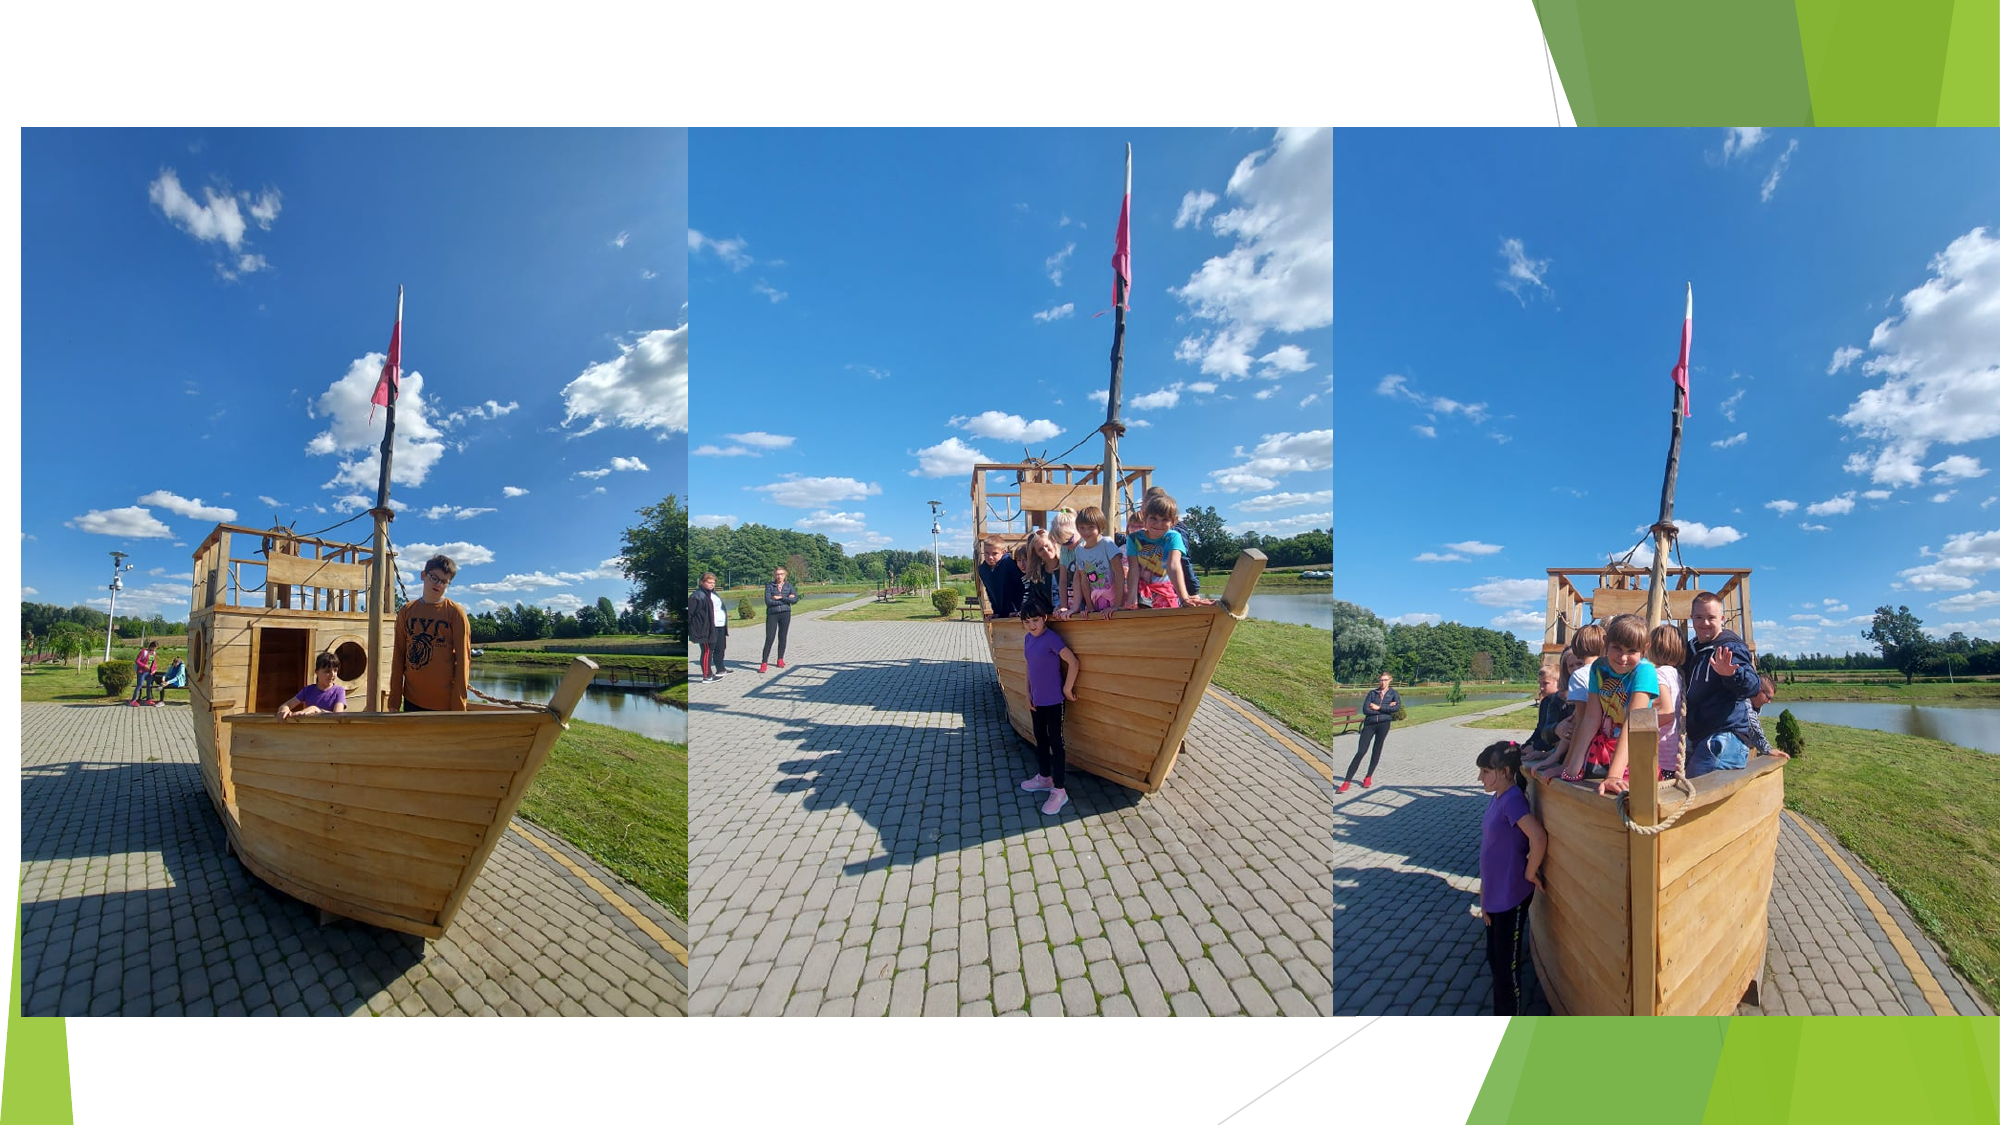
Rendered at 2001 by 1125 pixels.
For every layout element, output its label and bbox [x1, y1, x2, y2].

picture [21, 127, 2000, 1017]
